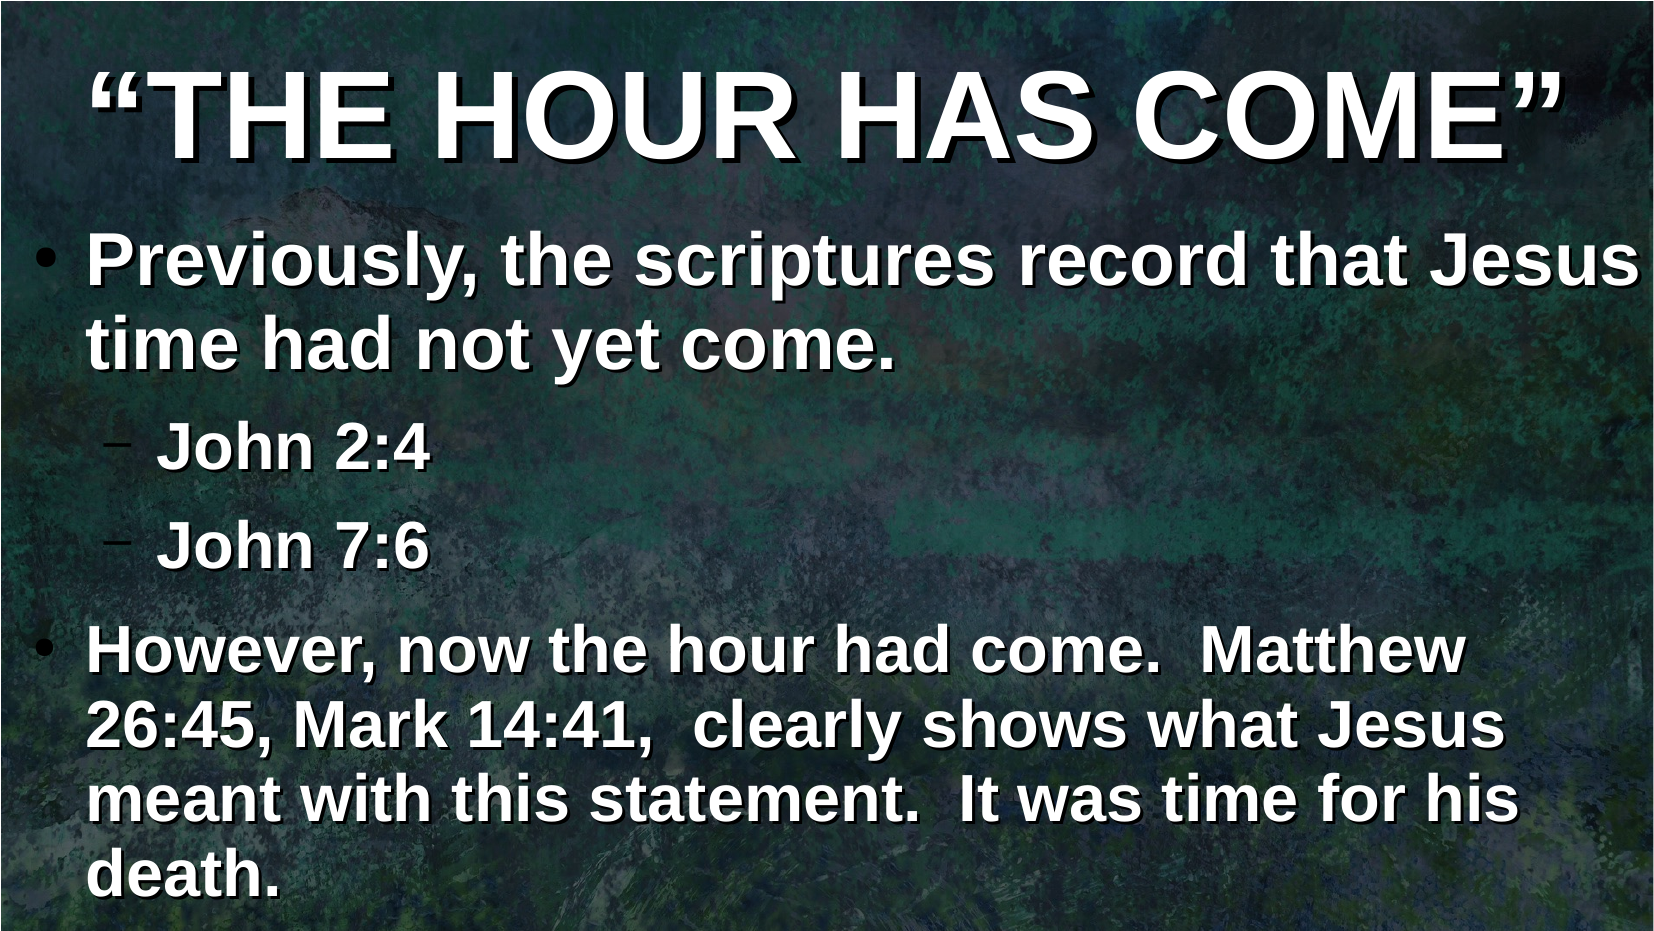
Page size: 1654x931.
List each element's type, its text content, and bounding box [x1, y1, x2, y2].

title “THE HOUR HAS COME” [82, 37, 1571, 193]
list Previously, the scriptures record that Jesus time had not yet come. John 2:4 John 7:6 However, now the hour had come. Matthew 26:45, Mark 14:41, clearly shows what Jesus meant with this statement. It was time for his death. [15, 217, 1651, 916]
picture [1, 1, 1654, 931]
